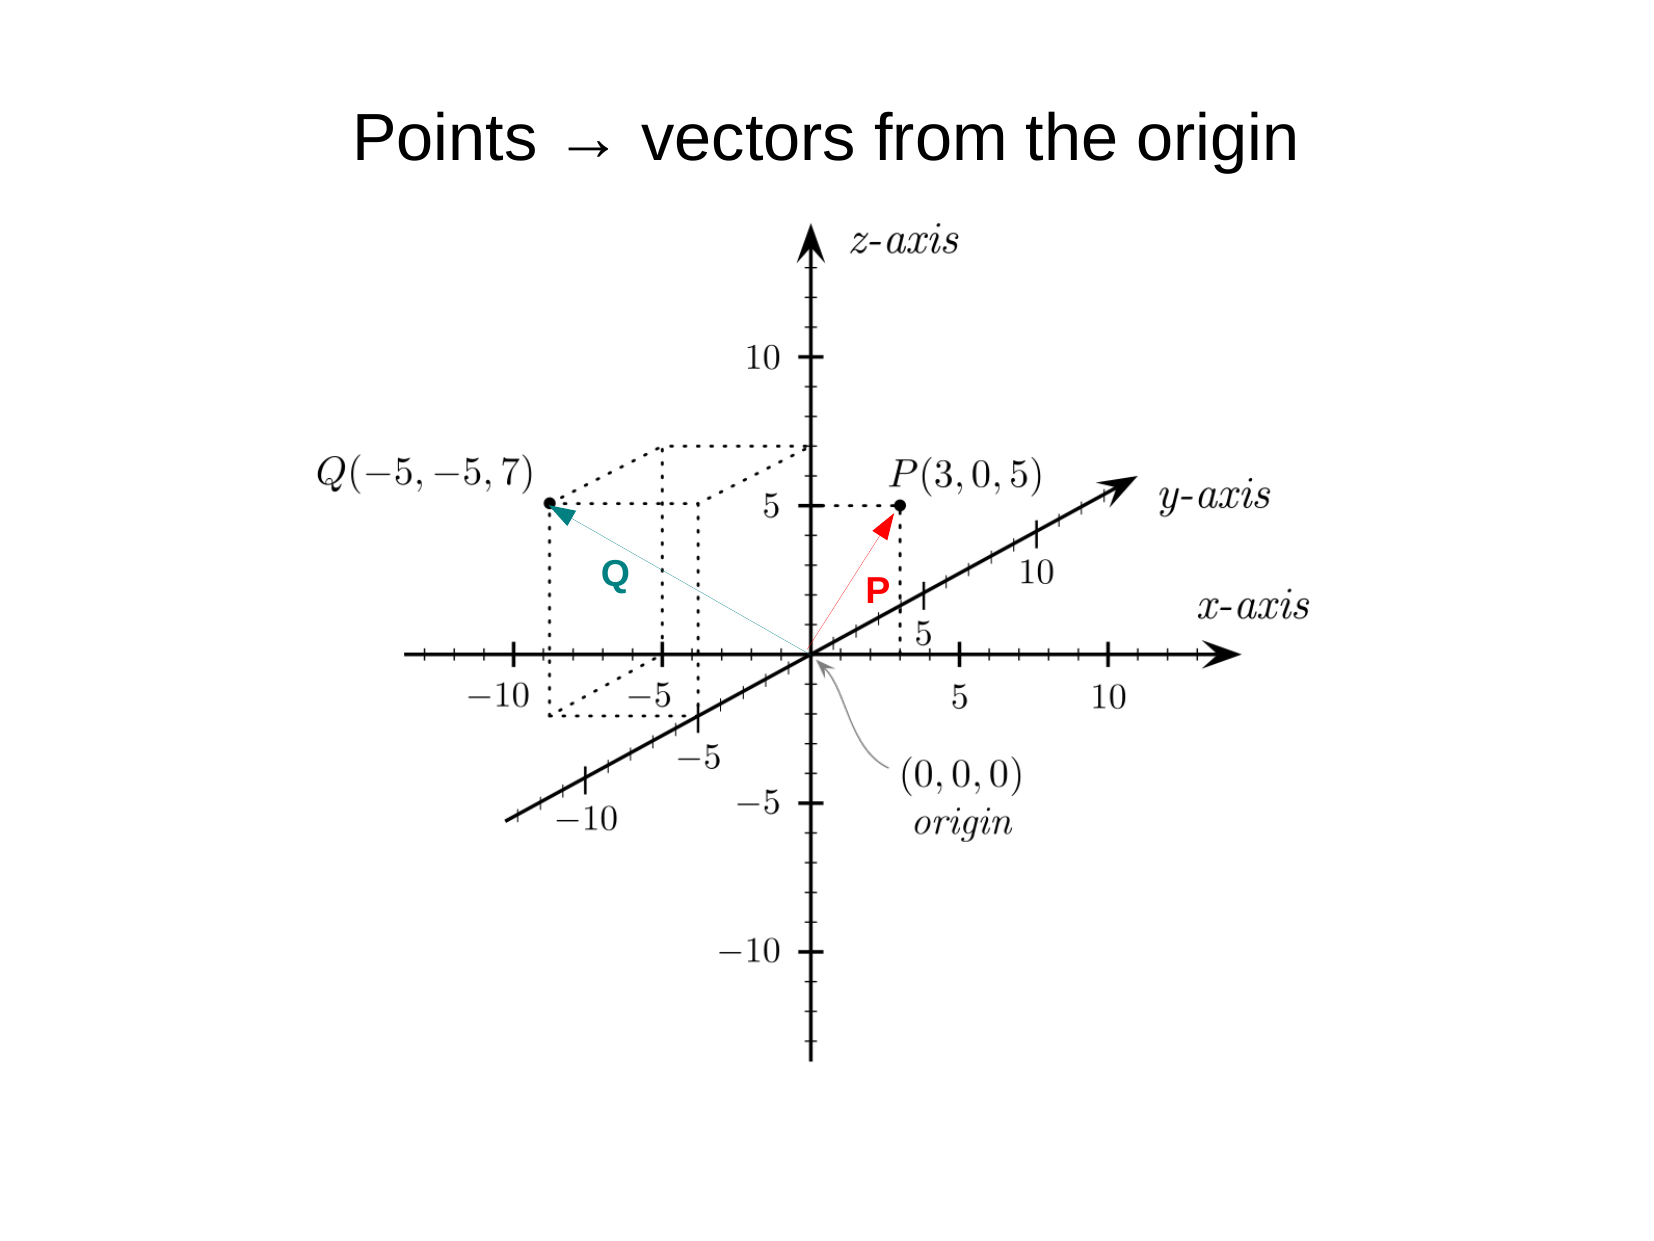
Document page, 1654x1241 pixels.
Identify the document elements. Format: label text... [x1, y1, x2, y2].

subtitle Points → vectors from the origin [82, 49, 1571, 226]
text_box Q [586, 544, 646, 603]
text_box P [850, 562, 906, 621]
picture [293, 188, 1332, 1111]
